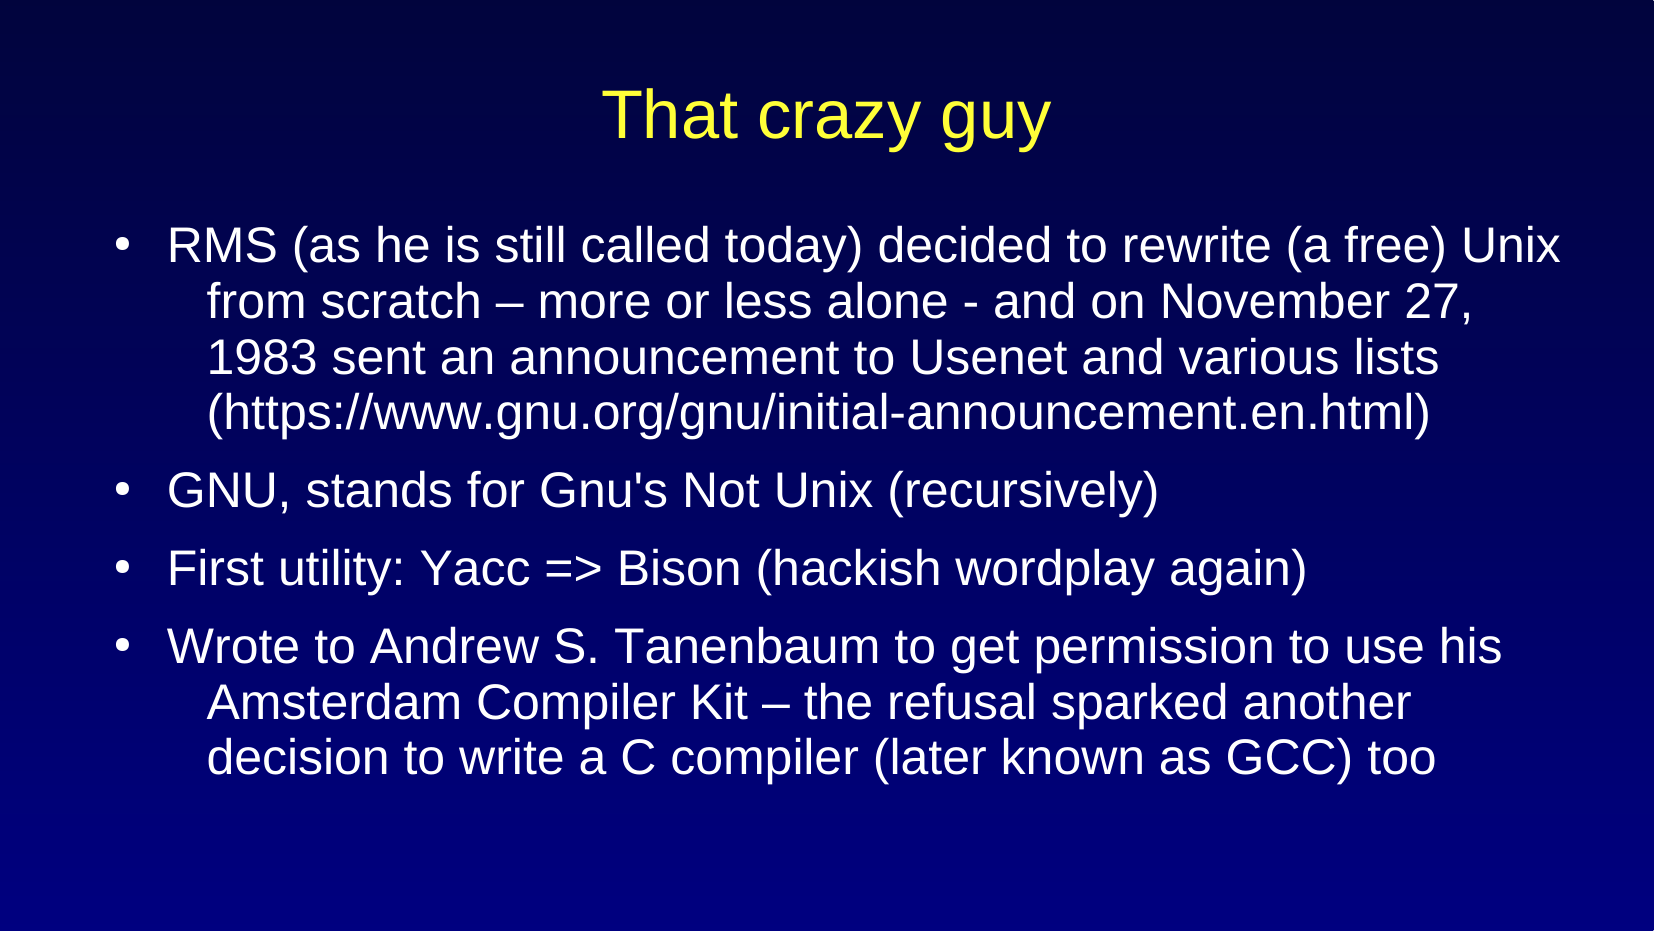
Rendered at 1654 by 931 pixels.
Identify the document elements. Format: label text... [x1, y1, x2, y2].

list RMS (as he is still called today) decided to rewrite (a free) Unix from scratch – more or less alone - and on November 27, 1983 sent an announcement to Usenet and various lists (https://www.gnu.org/gnu/initial-announcement.en.html) GNU, stands for Gnu's Not Unix (recursively) First utility: Yacc => Bison (hackish wordplay again) Wrote to Andrew S. Tanenbaum to get permission to use his Amsterdam Compiler Kit – the refusal sparked another decision to write a C compiler (later known as GCC) too [82, 217, 1571, 786]
title That crazy guy [82, 37, 1571, 193]
